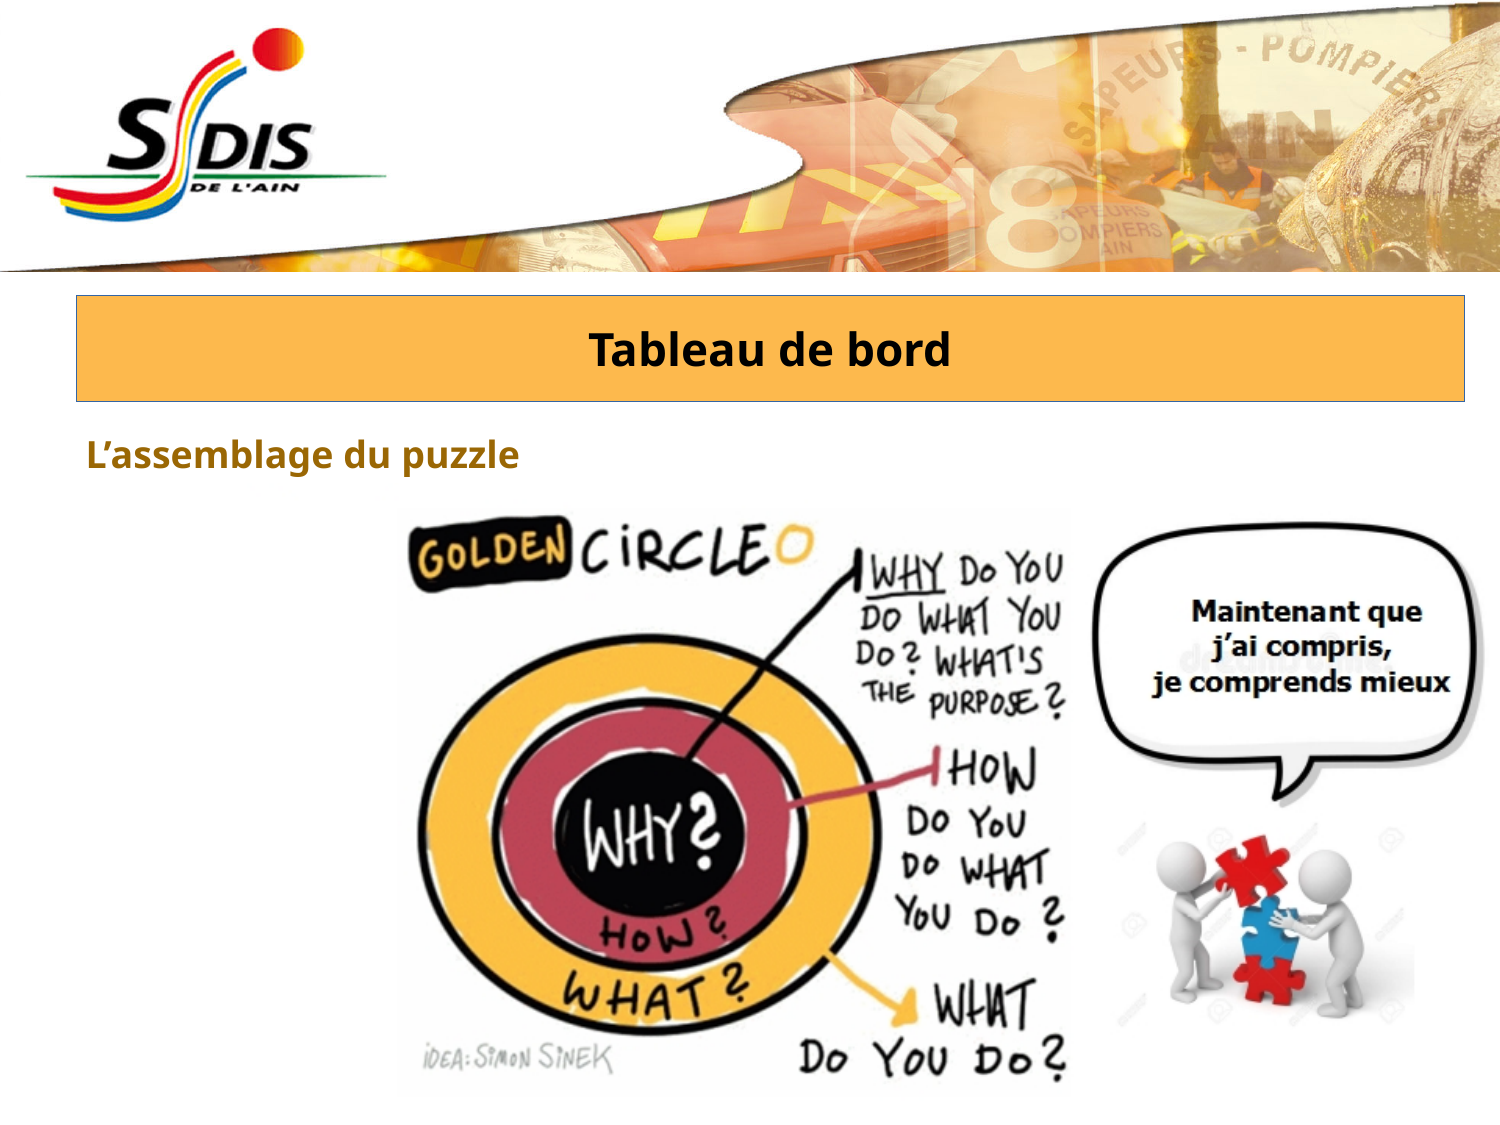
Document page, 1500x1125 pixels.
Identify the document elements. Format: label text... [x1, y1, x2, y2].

picture [0, 0, 1500, 272]
text_box Tableau de bord [76, 295, 1465, 402]
picture [0, 483, 1499, 1125]
text_box L’assemblage du puzzle [70, 420, 827, 483]
